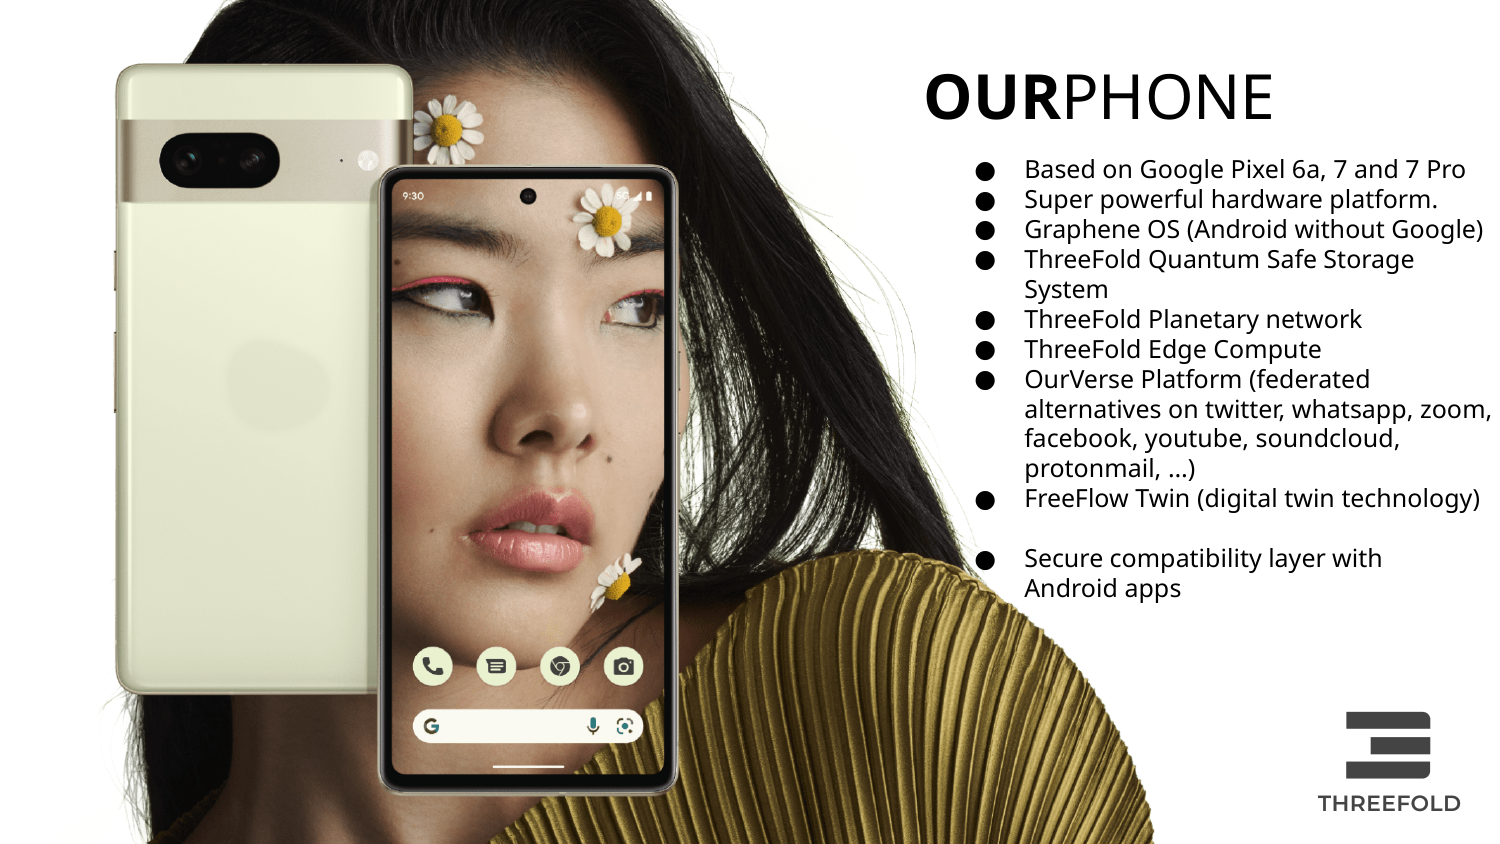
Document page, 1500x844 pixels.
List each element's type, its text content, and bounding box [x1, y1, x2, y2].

picture [1316, 708, 1462, 815]
text_box Based on Google Pixel 6a, 7 and 7 Pro Super powerful hardware platform. Graphene OS (Android without Google) ThreeFold Quantum Safe Storage System ThreeFold Planetary network ThreeFold Edge Compute OurVerse Platform (federated alternatives on twitter, whatsapp, zoom, facebook, youtube, soundcloud, protonmail, …) FreeFlow Twin (digital twin technology) Secure compatibility layer with Android apps [934, 138, 1500, 614]
text_box OURPHONE [908, 56, 1445, 166]
picture [0, 0, 1162, 844]
